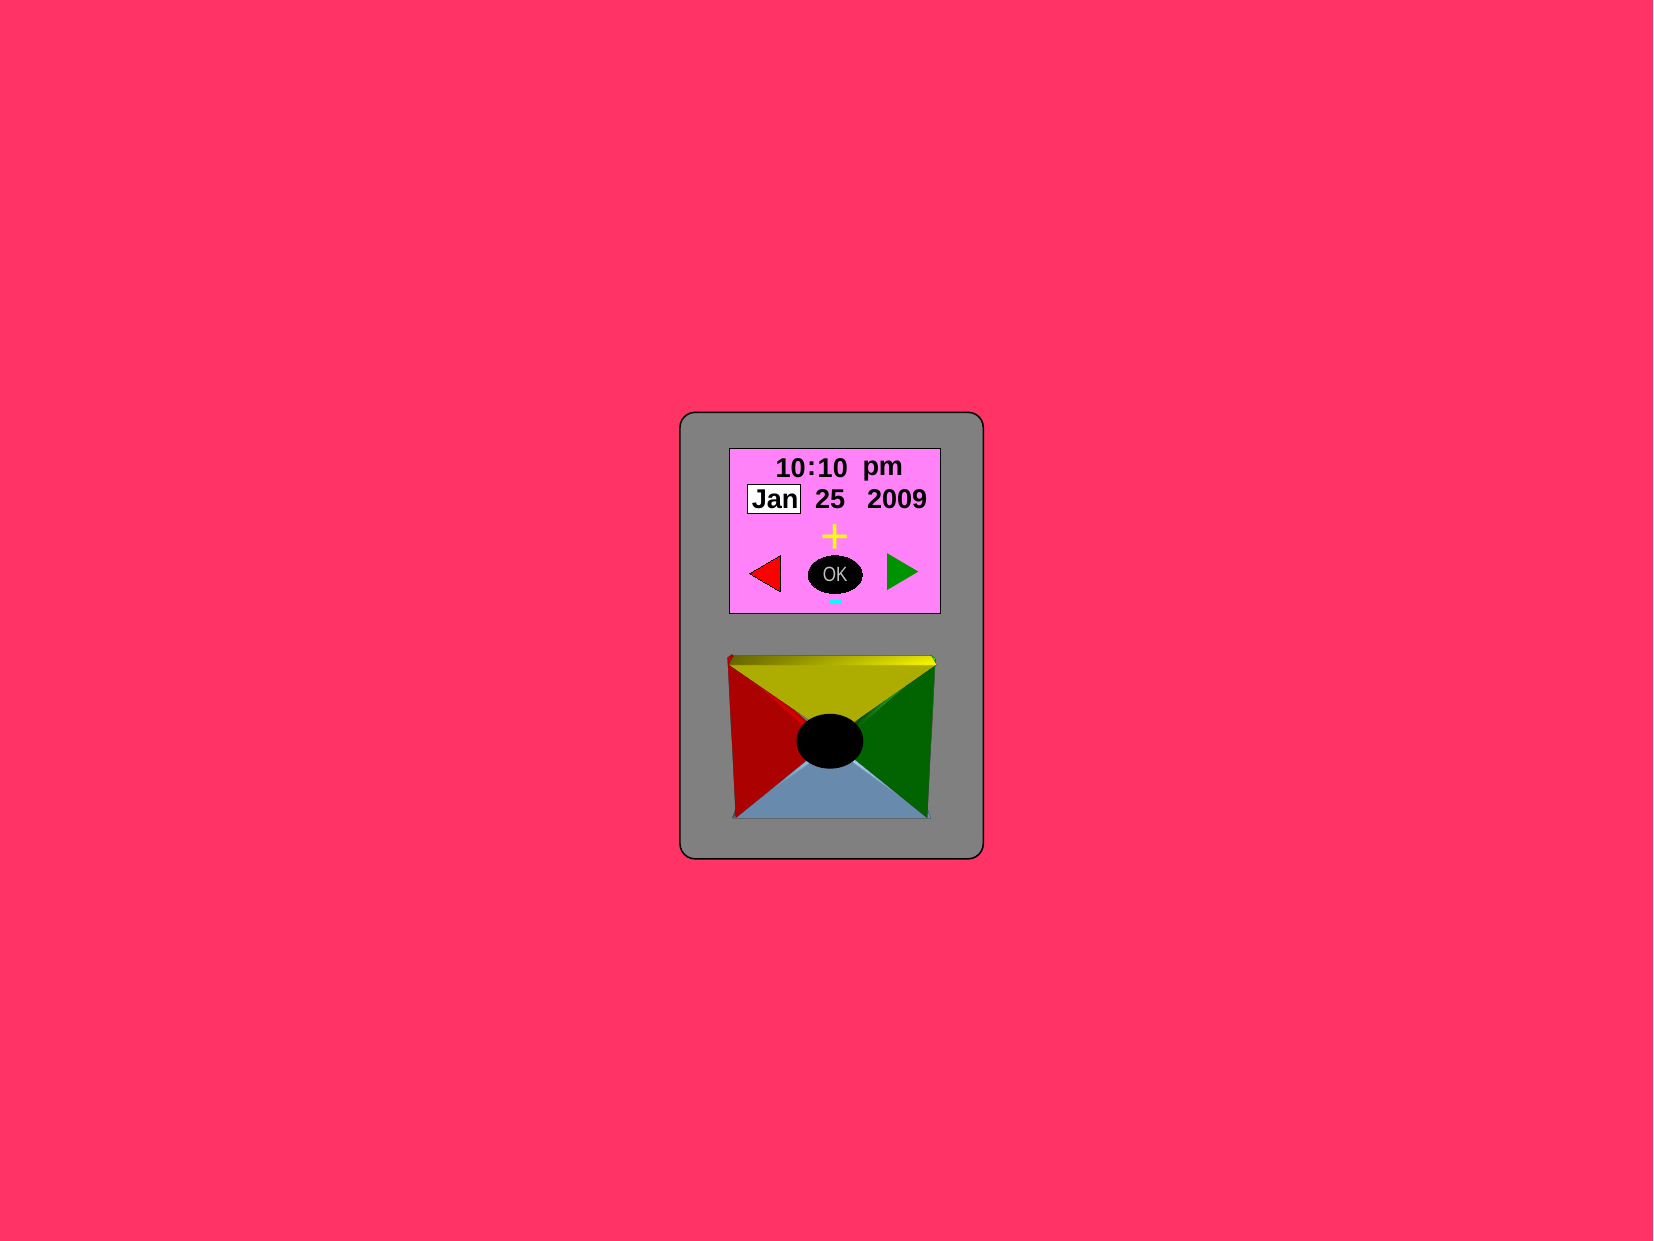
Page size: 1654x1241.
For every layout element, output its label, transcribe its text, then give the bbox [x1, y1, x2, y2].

text_box pm [847, 443, 918, 489]
text_box Jan [737, 476, 814, 522]
text_box + [805, 501, 865, 573]
text_box : [792, 444, 832, 490]
text_box 10 [821, 445, 863, 491]
text_box 25 [814, 491, 852, 501]
text_box 2009 [852, 477, 942, 523]
text_box - [812, 584, 860, 634]
text_box [679, 412, 984, 859]
text_box 10 [760, 445, 821, 491]
text_box OK [808, 555, 863, 594]
